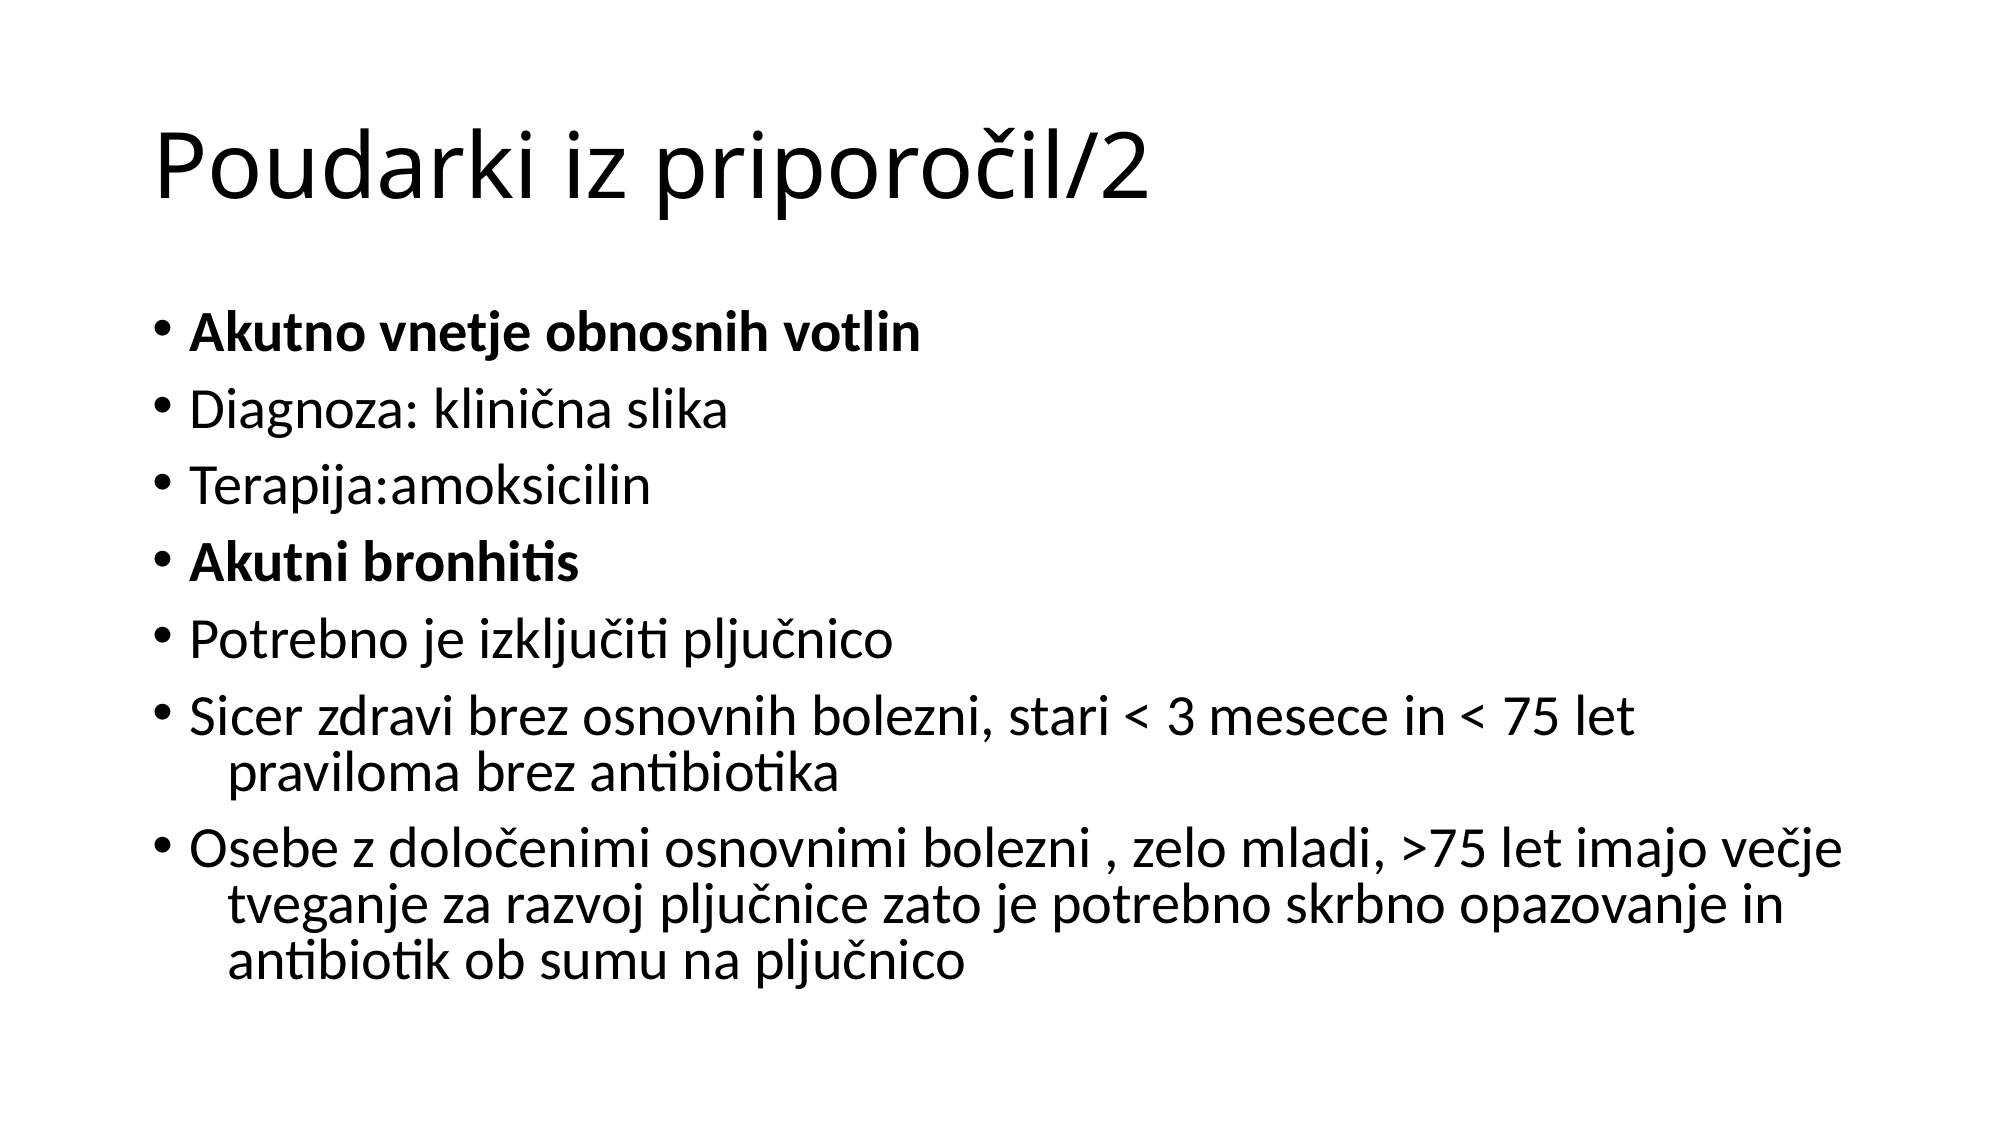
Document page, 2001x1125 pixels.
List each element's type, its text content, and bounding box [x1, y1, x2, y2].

list Akutno vnetje obnosnih votlin Diagnoza: klinična slika Terapija:amoksicilin Akutni bronhitis Potrebno je izključiti pljučnico Sicer zdravi brez osnovnih bolezni, stari < 3 mesece in < 75 let praviloma brez antibiotika Osebe z določenimi osnovnimi bolezni , zelo mladi, >75 let imajo večje tveganje za razvoj pljučnice zato je potrebno skrbno opazovanje in antibiotik ob sumu na pljučnico [137, 299, 1863, 1014]
title Poudarki iz priporočil/2 [137, 59, 1863, 278]
